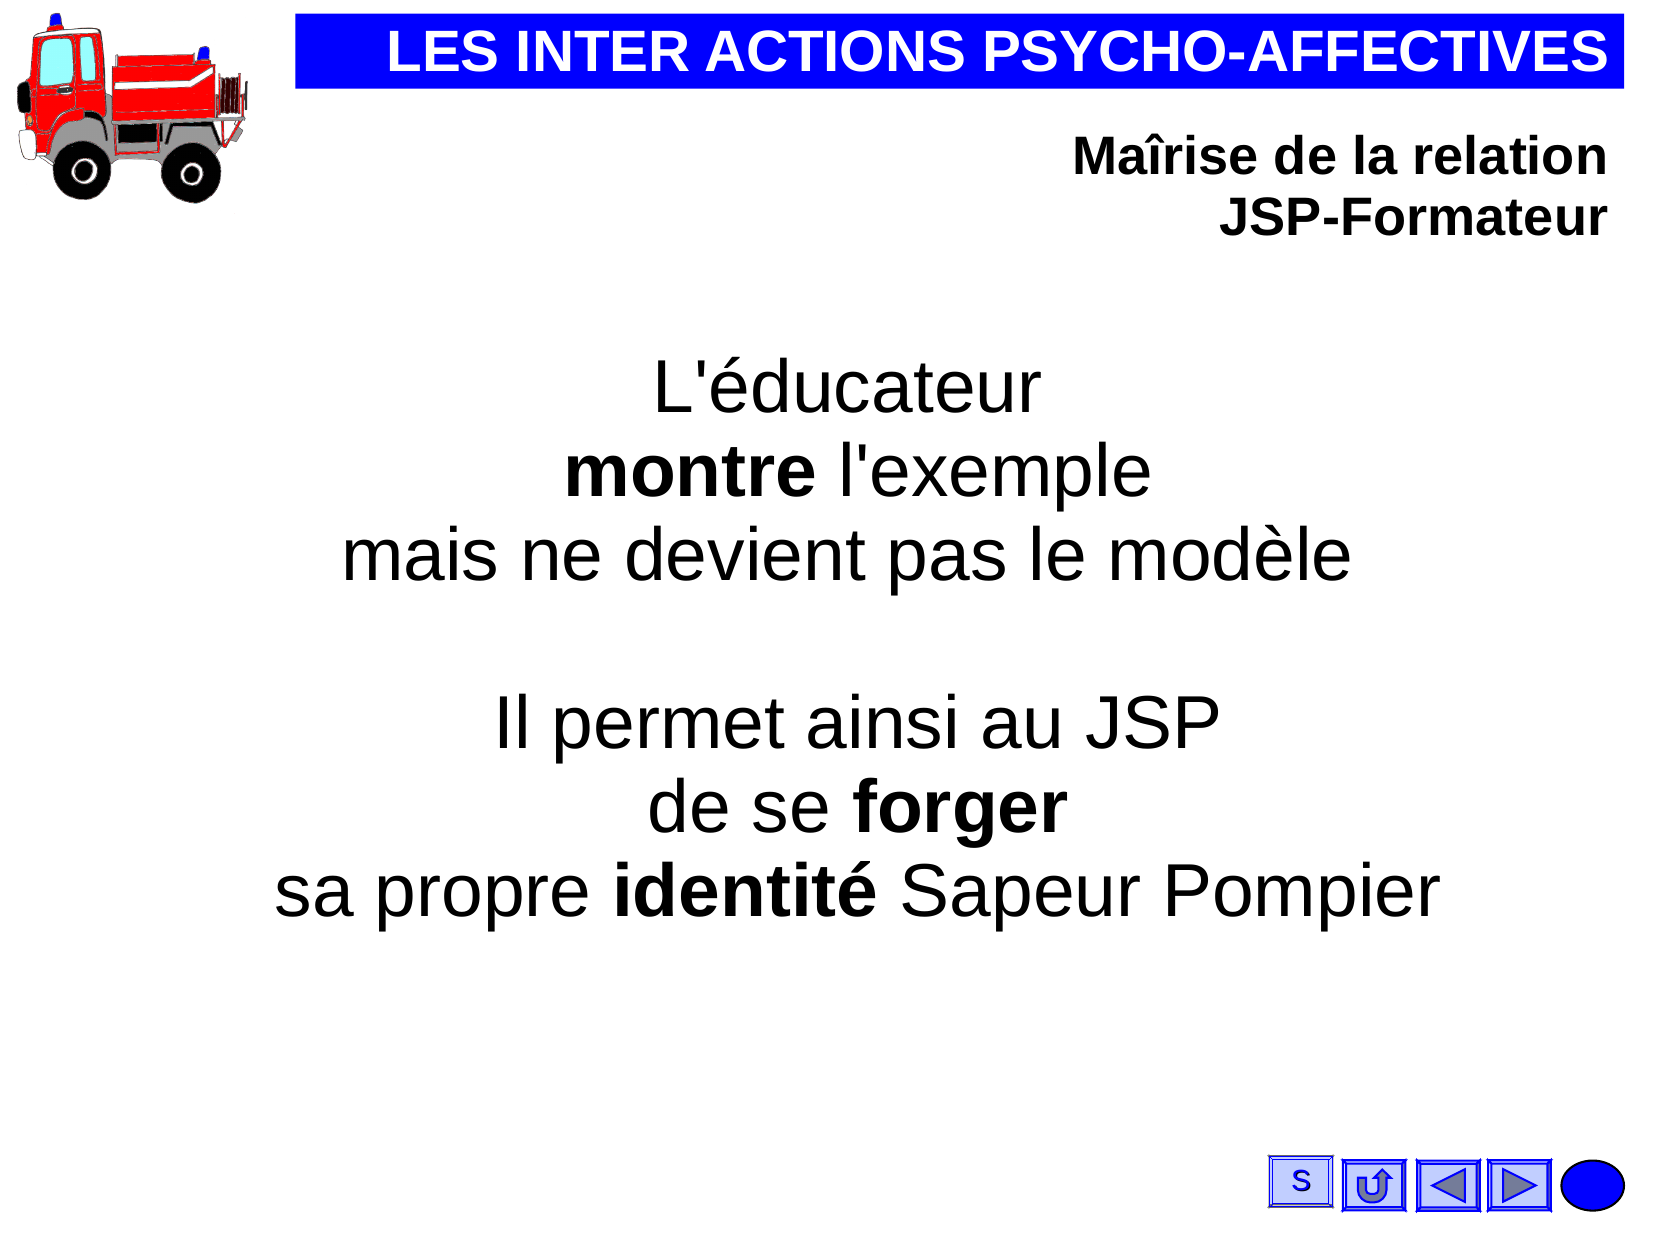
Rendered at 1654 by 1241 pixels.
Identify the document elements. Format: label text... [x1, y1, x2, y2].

text_box Maîrise de la relation JSP-Formateur [1056, 118, 1624, 311]
picture [8, 8, 257, 216]
text_box LES INTER ACTIONS PSYCHO-AFFECTIVES [295, 13, 1625, 89]
text_box [1561, 1160, 1625, 1211]
text_box L'éducateur montre l'exemple mais ne devient pas le modèle Il permet ainsi au JSP de se forger sa propre identité Sapeur Pompier [147, 337, 1569, 941]
